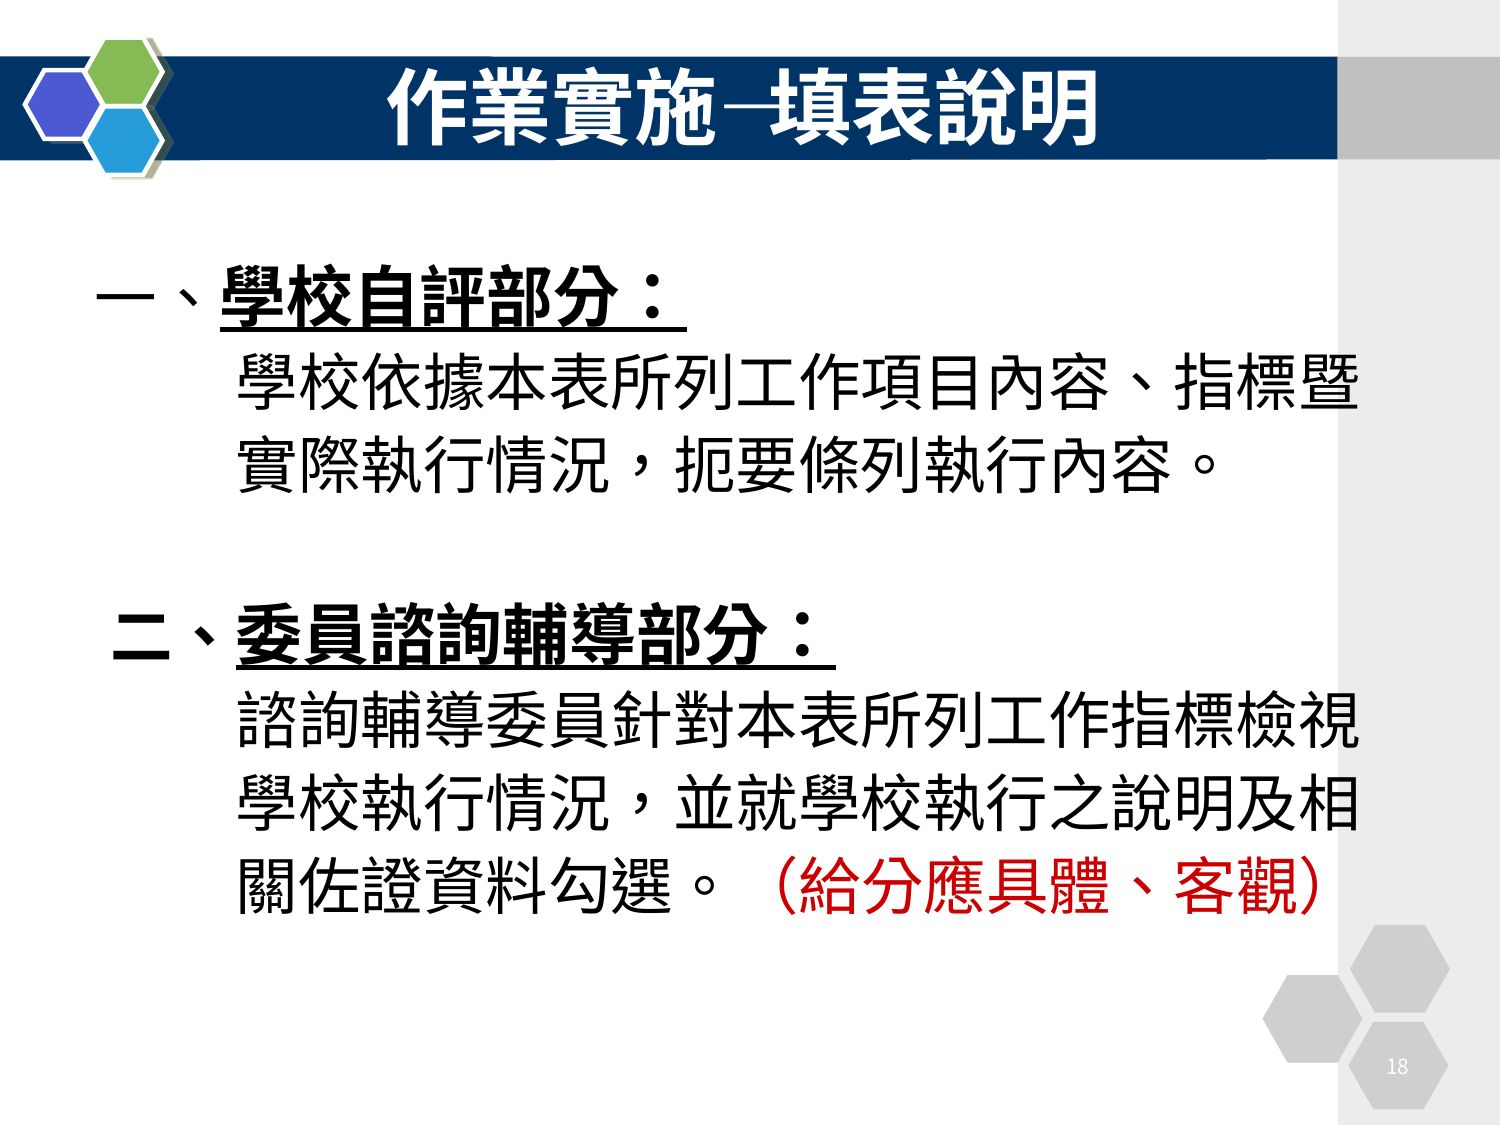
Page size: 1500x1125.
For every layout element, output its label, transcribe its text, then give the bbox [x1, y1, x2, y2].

text_box 一、學校自評部分： 學校依據本表所列工作項目內容、指標暨 實際執行情況，扼要條列執行內容。 二、委員諮詢輔導部分： 諮詢輔導委員針對本表所列工作指標檢視 學校執行情況，並就學校執行之說明及相 關佐證資料勾選。（給分應具體、客觀） [49, 187, 1500, 1050]
text_box 作業實施—填表說明 [37, 47, 1449, 163]
